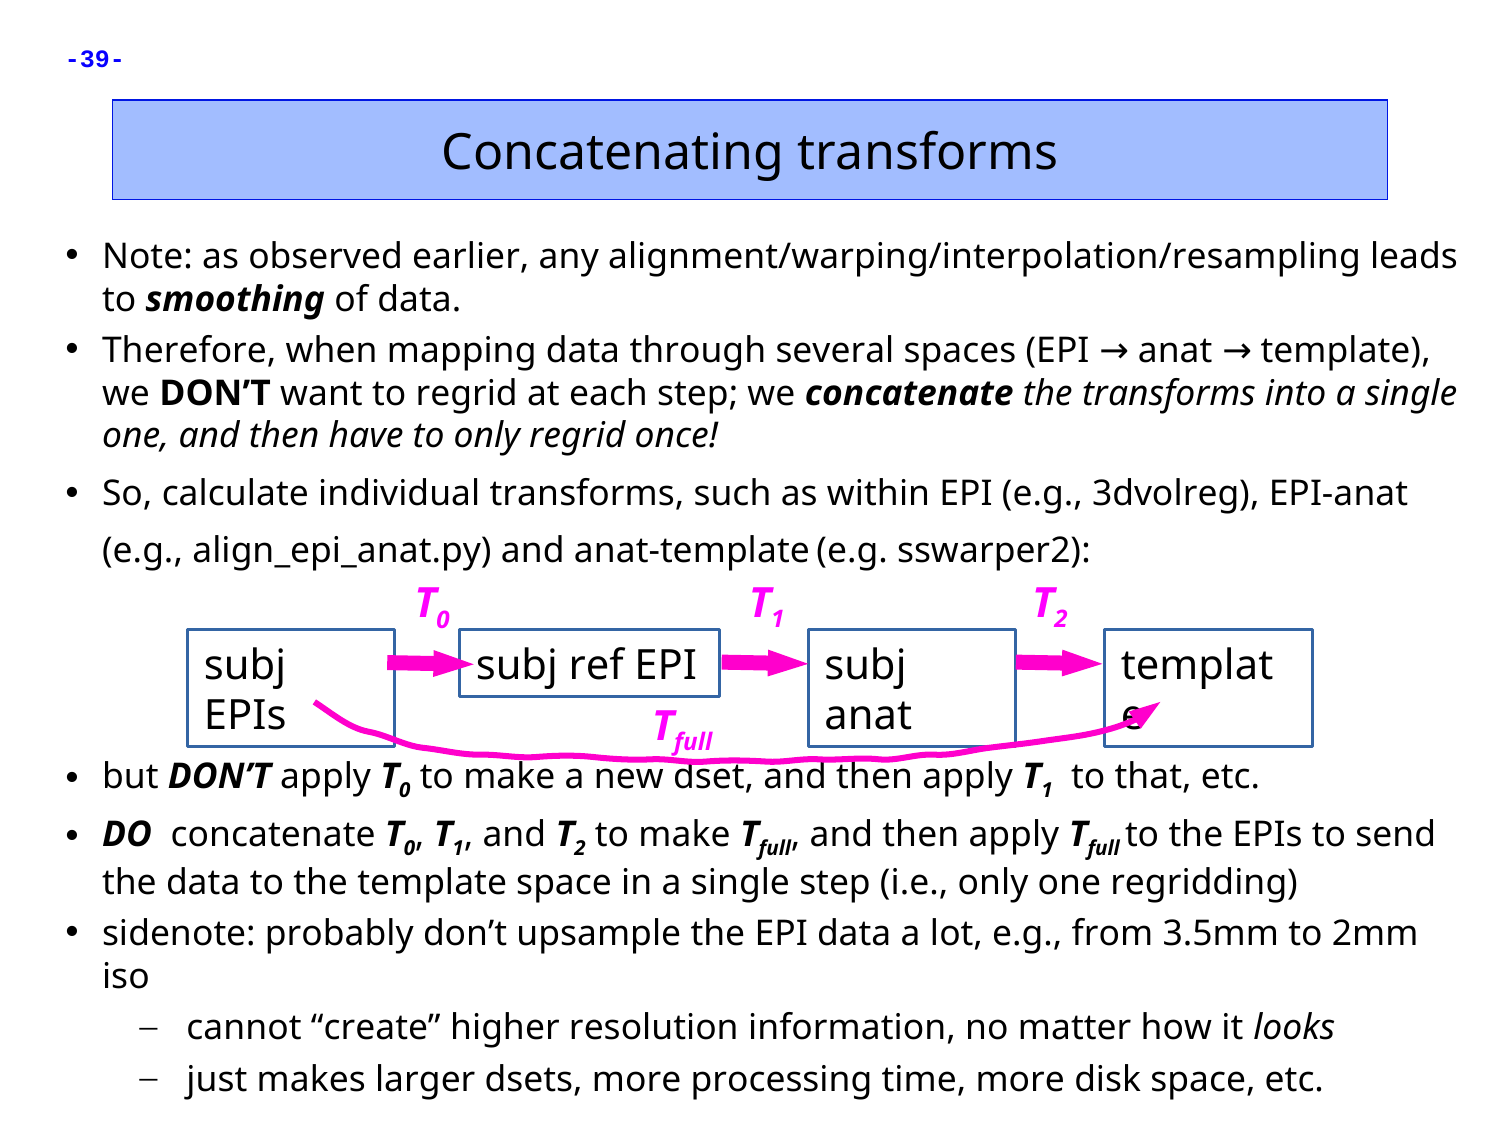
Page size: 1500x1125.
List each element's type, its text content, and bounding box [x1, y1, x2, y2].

text_box T2 [1015, 566, 1106, 642]
text_box template [1104, 629, 1313, 697]
text_box Tfull [635, 689, 745, 765]
text_box T0 [398, 567, 488, 643]
text_box subj ref EPI [459, 629, 720, 697]
text_box subj anat [808, 629, 1016, 697]
text_box subj EPIs [187, 629, 395, 697]
text_box Concatenating transforms [112, 99, 1388, 200]
text_box T1 [732, 566, 823, 642]
text_box Note: as observed earlier, any alignment/warping/interpolation/resampling leads to smoothing of data. Therefore, when mapping data through several spaces (EPI → anat → template), we DON’T want to regrid at each step; we concatenate the transforms into a single one, and then have to only regrid once! So, calculate individual transforms, such as within EPI (e.g., 3dvolreg), EPI-anat (e.g., align_epi_anat.py) and anat-template (e.g. sswarper2): but DON’T apply T0 to make a new dset, and then apply T1 to that, etc. DO concatenate T0, T1, and T2 to make Tfull, and then apply Tfull to the EPIs to send the data to the template space in a single step (i.e., only one regridding) sidenote: probably don’t upsample the EPI data a lot, e.g., from 3.5mm to 2mm iso cannot “create” higher resolution information, no matter how it looks just makes larger dsets, more processing time, more disk space, etc. [49, 226, 1478, 1107]
